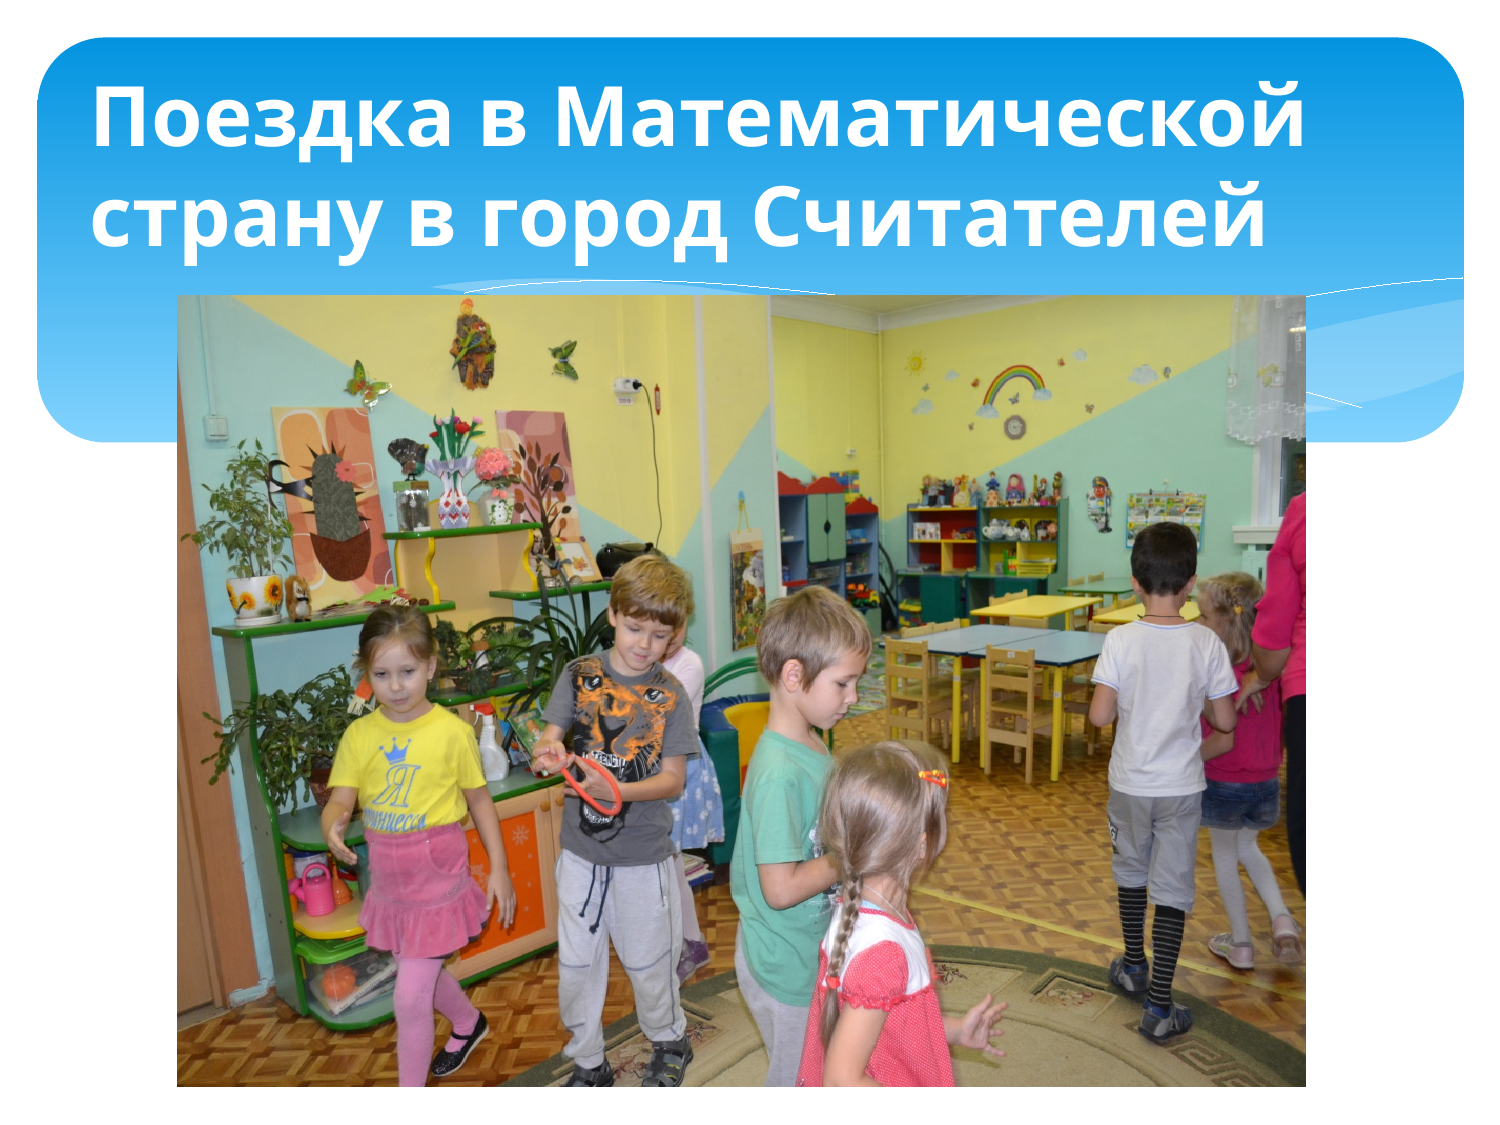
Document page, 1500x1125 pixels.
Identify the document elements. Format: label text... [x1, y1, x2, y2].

picture [177, 295, 1306, 1087]
title Поездка в Математической страну в город Считателей [75, 55, 1425, 261]
